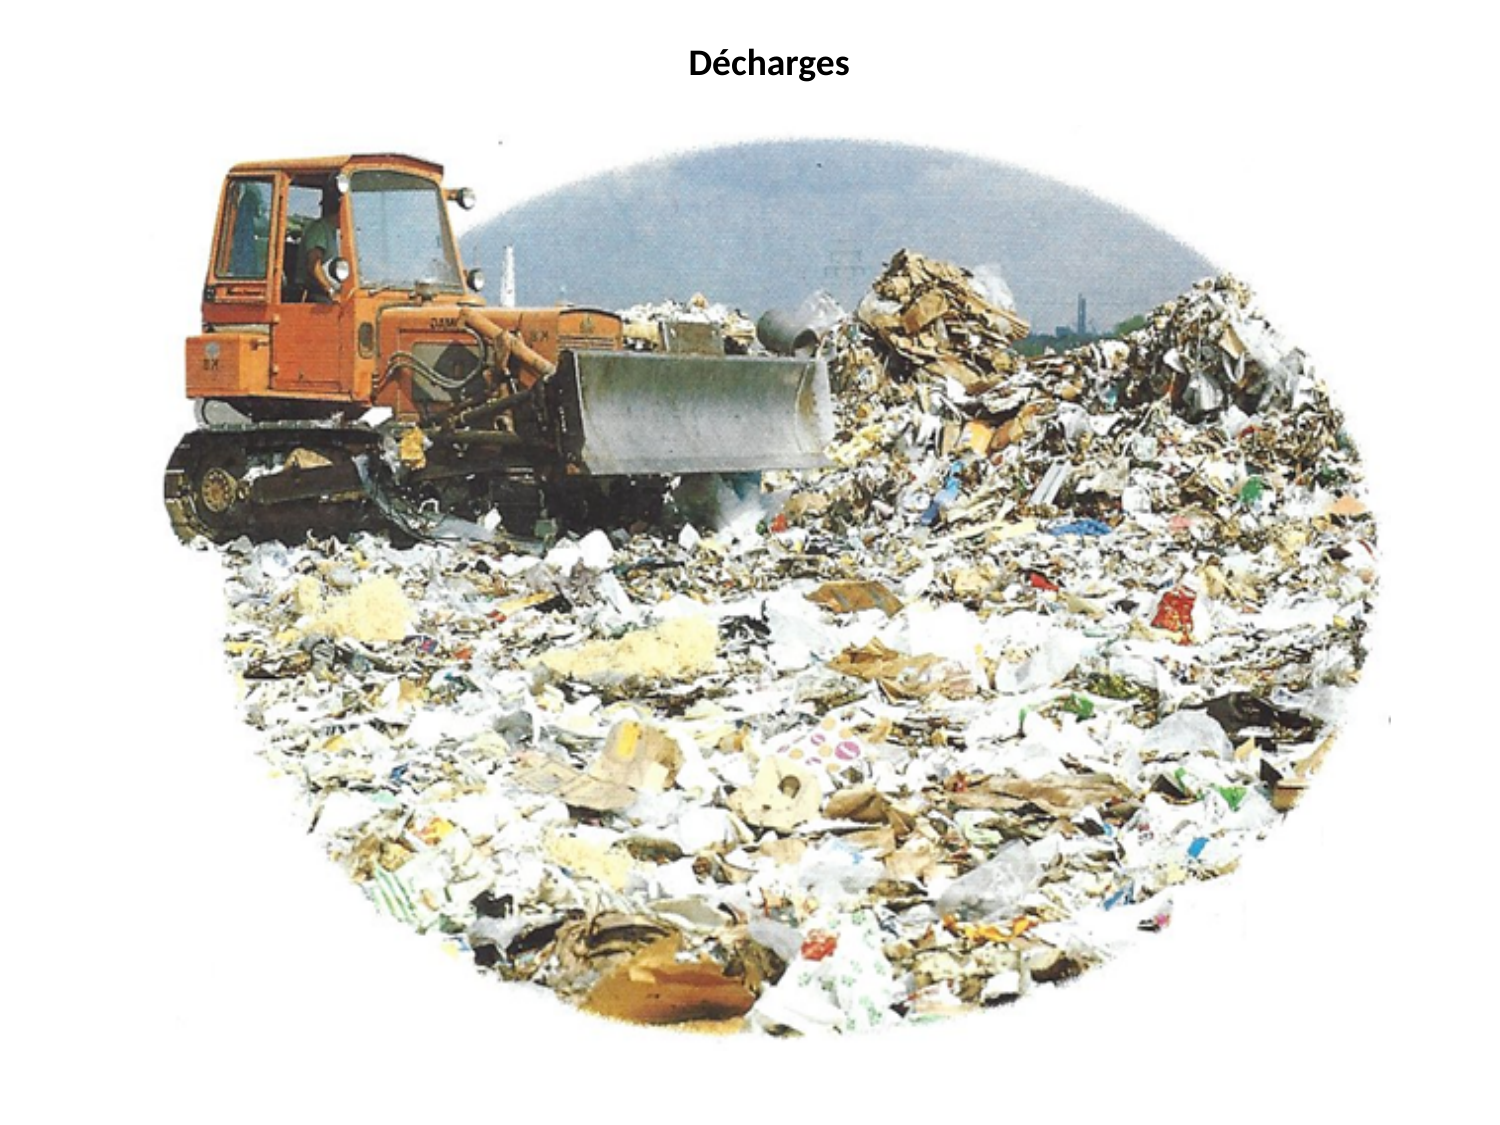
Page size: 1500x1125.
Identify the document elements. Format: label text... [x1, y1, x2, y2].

picture [147, 125, 1391, 1051]
text_box Décharges [673, 30, 865, 91]
